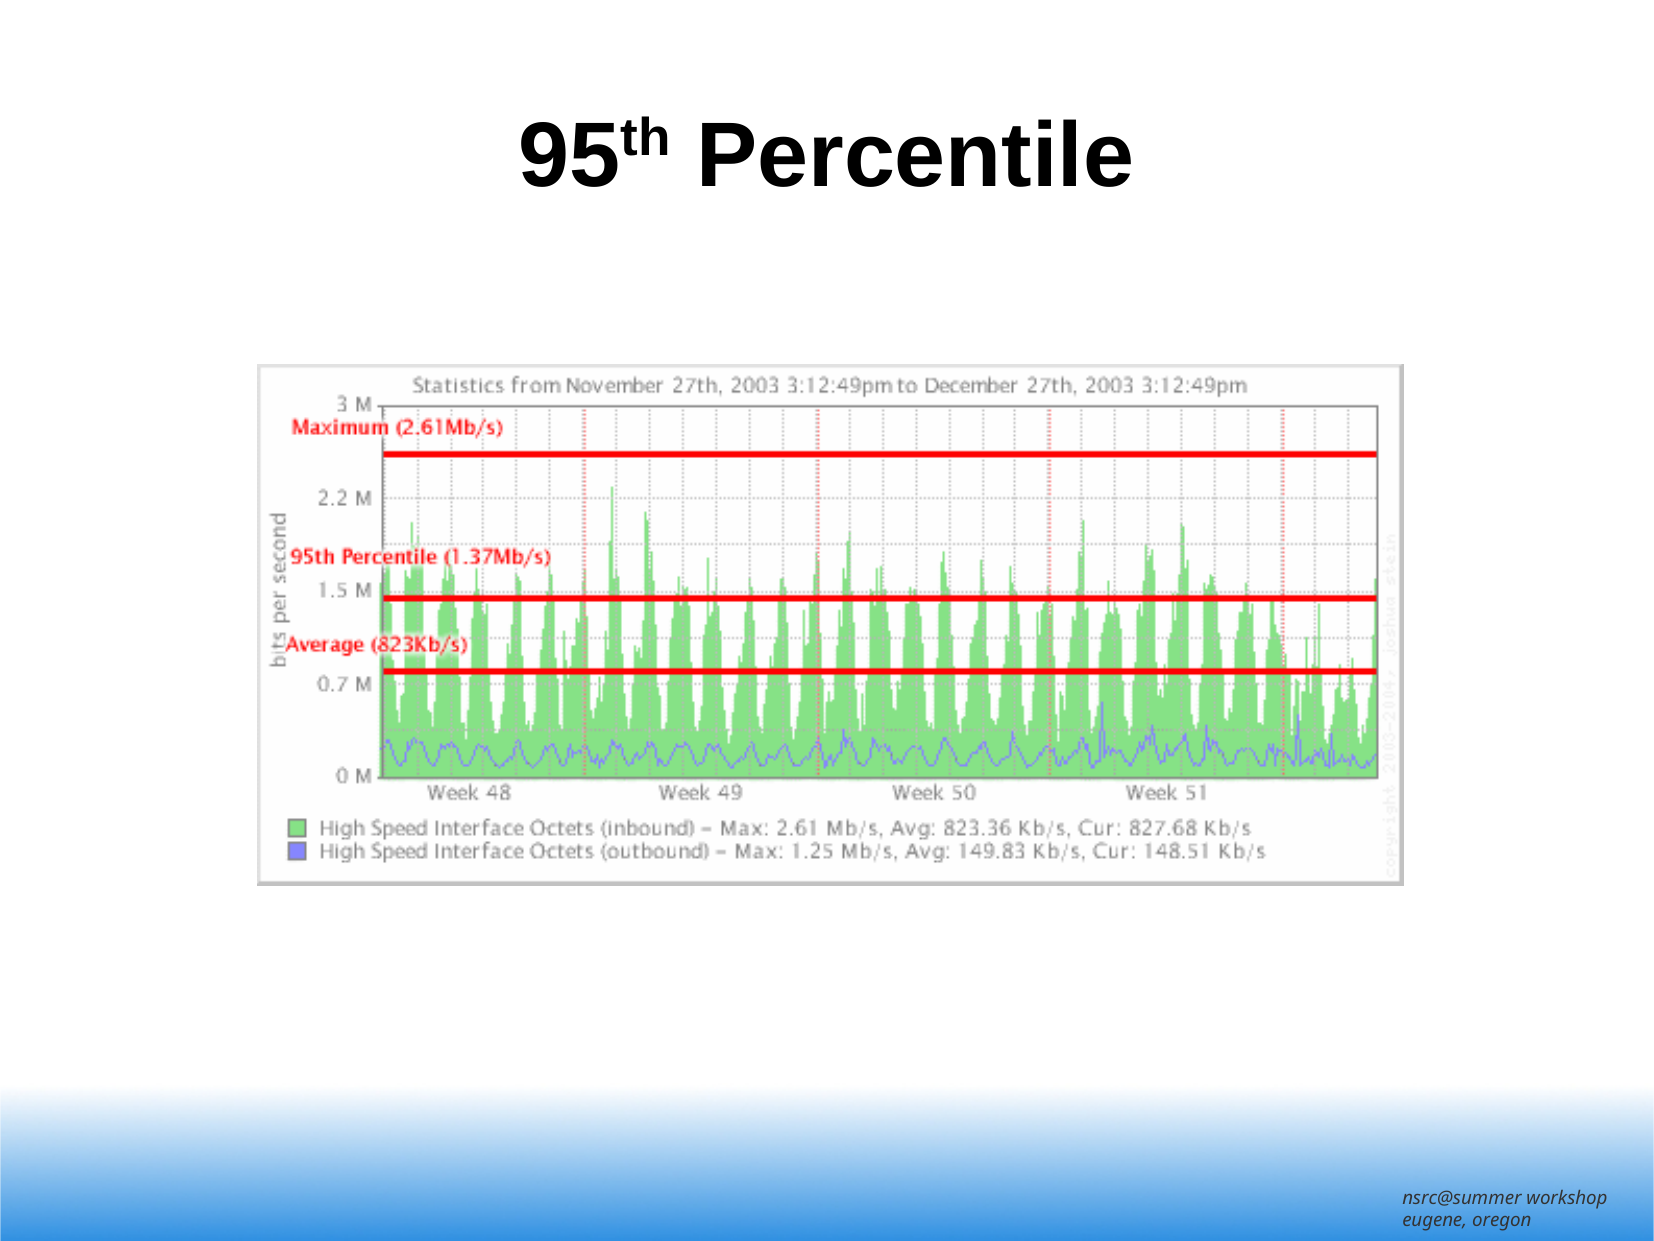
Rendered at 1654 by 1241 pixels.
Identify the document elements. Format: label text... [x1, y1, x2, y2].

title 95th Percentile [82, 49, 1571, 257]
picture [0, 1083, 1654, 1241]
picture [257, 364, 1404, 886]
